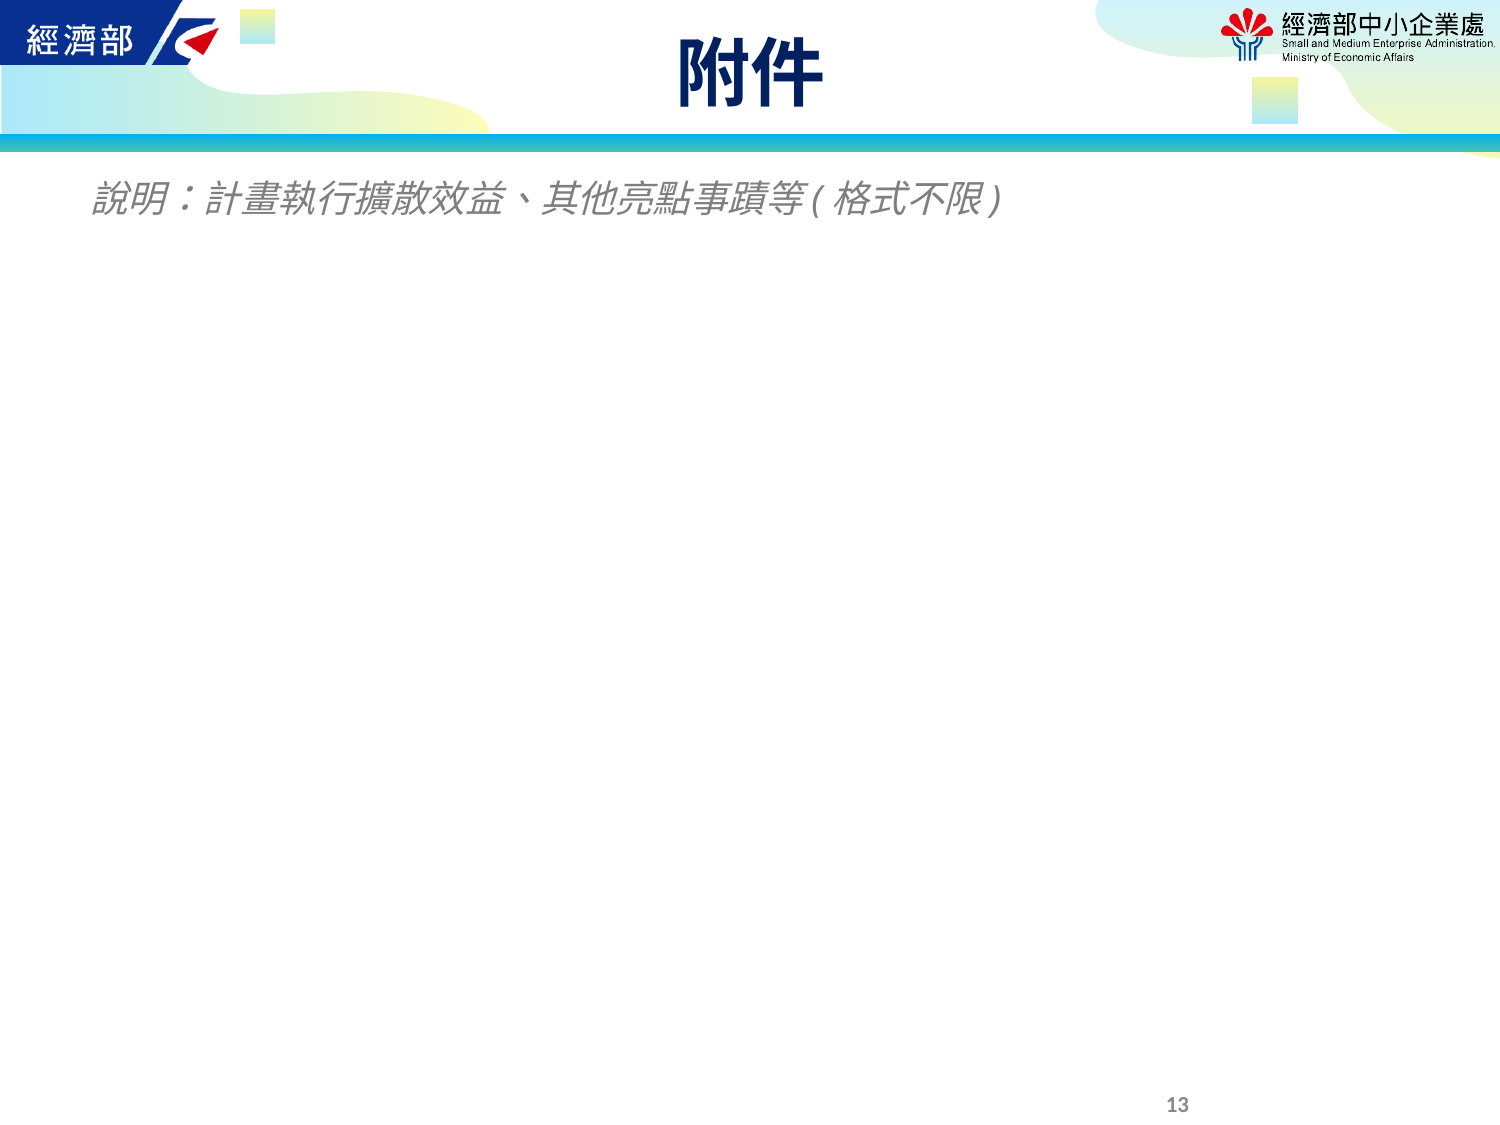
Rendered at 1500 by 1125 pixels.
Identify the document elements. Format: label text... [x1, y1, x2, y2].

text_box 說明：計畫執行擴散效益、其他亮點事蹟等(格式不限) [75, 170, 1426, 228]
title 附件 [0, 0, 1500, 142]
text_box 12 [1150, 1073, 1500, 1125]
